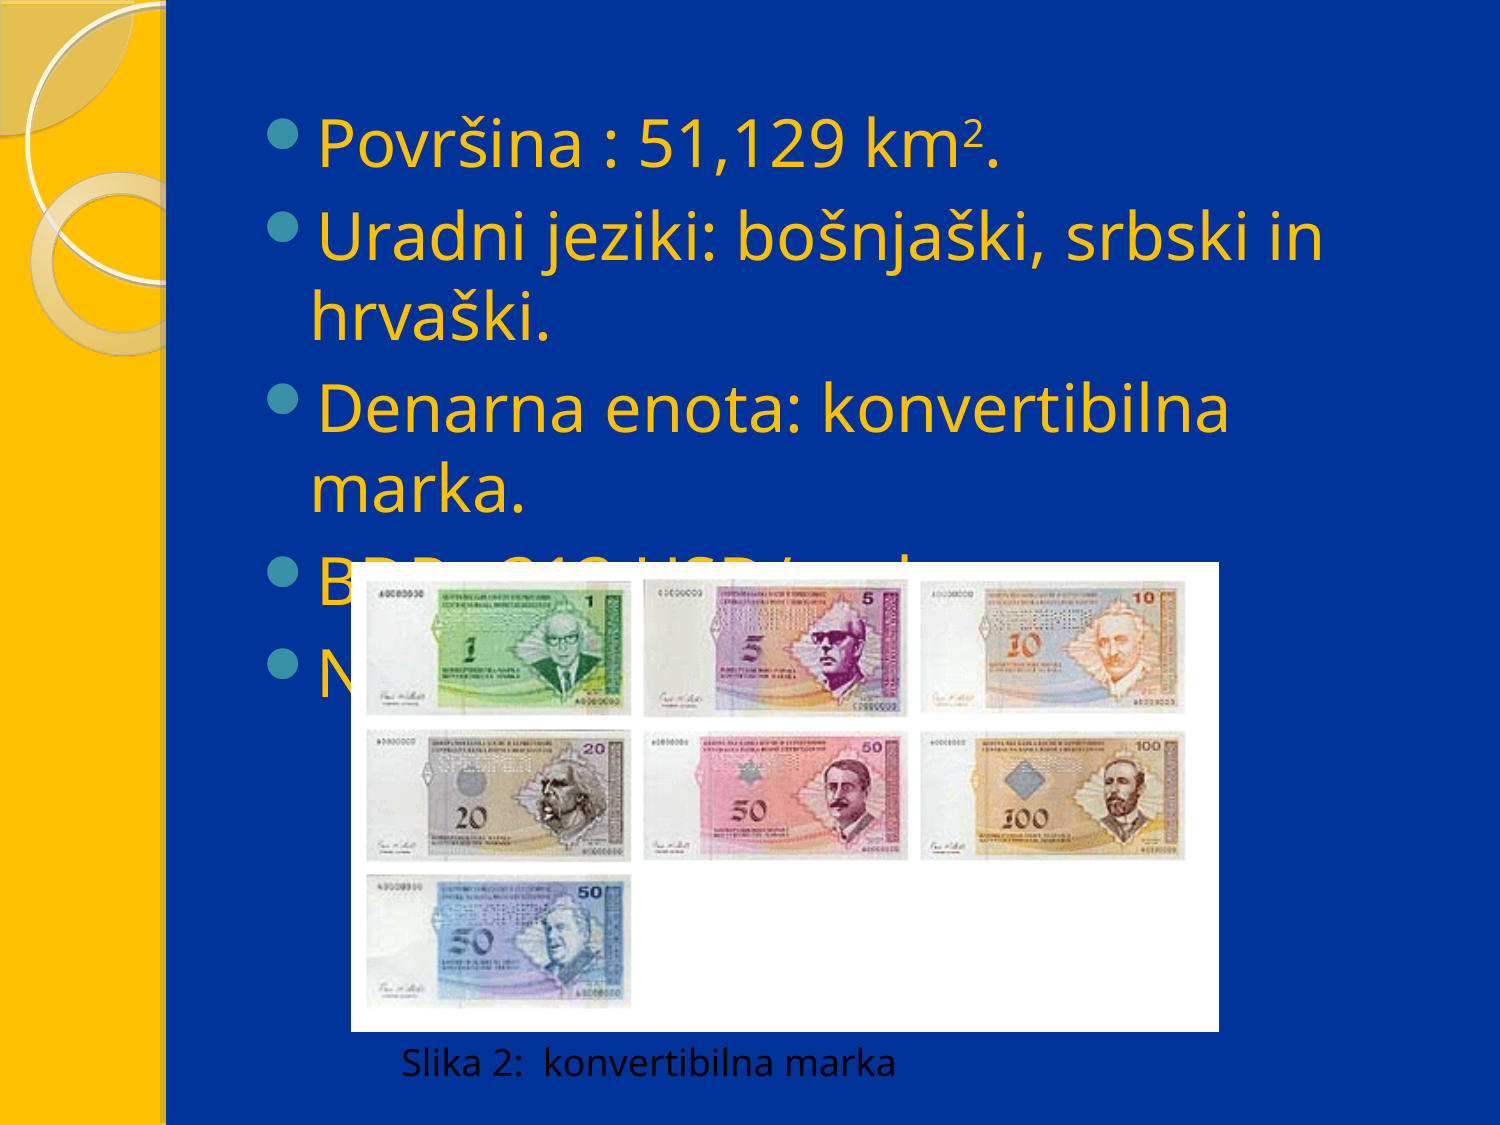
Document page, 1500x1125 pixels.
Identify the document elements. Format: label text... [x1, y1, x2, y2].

text_box Slika 2: konvertibilna marka [386, 1031, 1207, 1092]
picture [351, 562, 1219, 1032]
list Površina : 51,129 km2. Uradni jeziki: bošnjaški, srbski in hrvaški. Denarna enota: konvertibilna marka. BDP : 313 USD/preb. Ni članica Evropske unije. [234, 93, 1442, 633]
